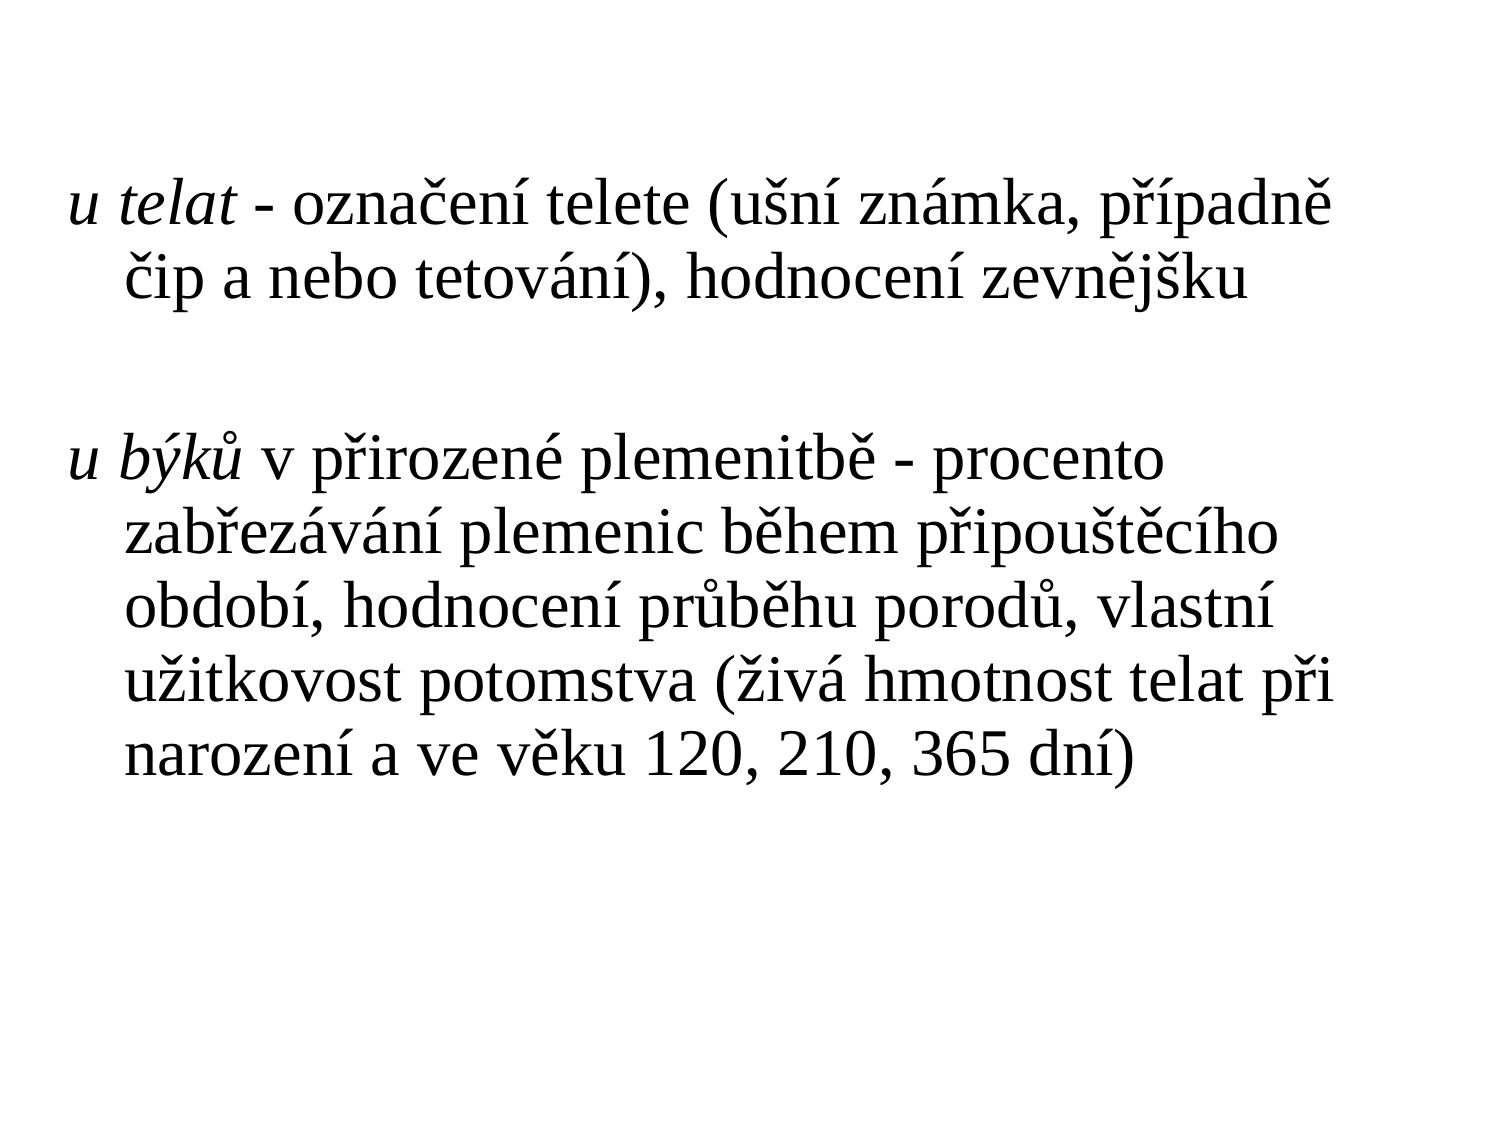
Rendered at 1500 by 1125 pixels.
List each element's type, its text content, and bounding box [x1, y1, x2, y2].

list u telat - označení telete (ušní známka, případně čip a nebo tetování), hodnocení zevnějšku u býků v přirozené plemenitbě - procento zabřezávání plemenic během připouštěcího období, hodnocení průběhu porodů, vlastní užitkovost potomstva (živá hmotnost telat při narození a ve věku 120, 210, 365 dní) [53, 66, 1447, 1094]
